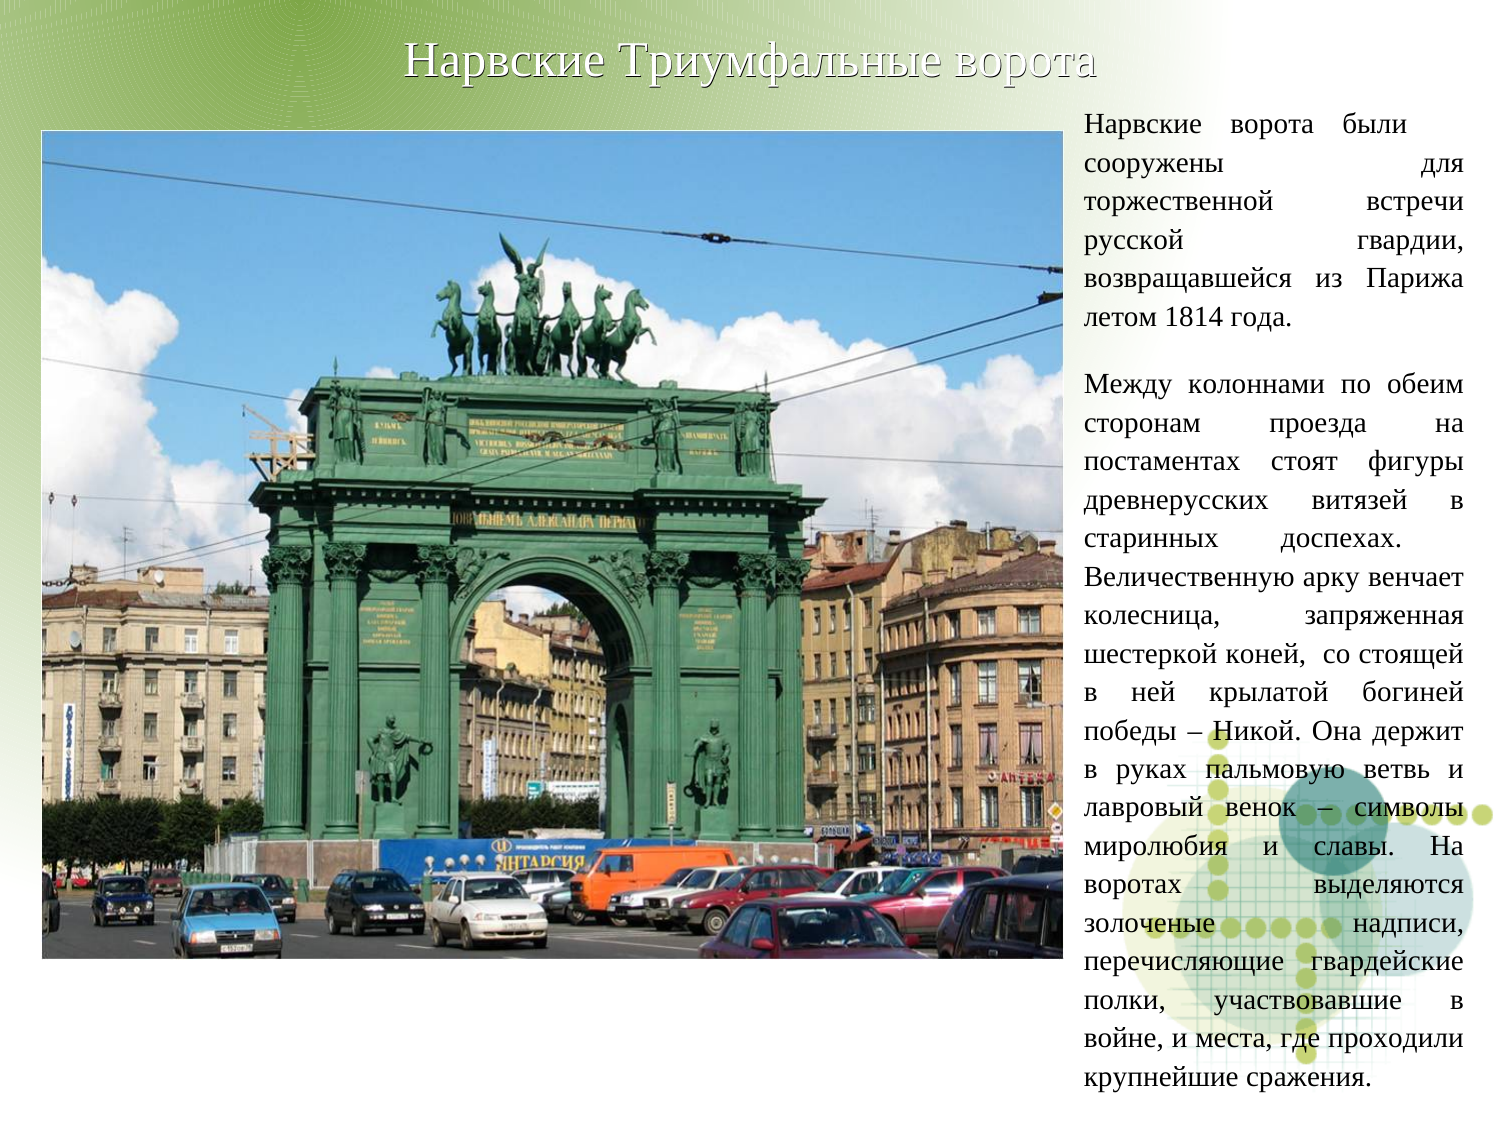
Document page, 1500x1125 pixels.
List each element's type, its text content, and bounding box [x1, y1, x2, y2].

picture [41, 130, 1064, 960]
title Нарвские Триумфальные ворота [17, 19, 1483, 90]
list Нарвские ворота были сооружены для торжественной встречи русской гвардии, возвращавшейся из Парижа летом 1814 года. Между колоннами по обеим сторонам проезда на постаментах стоят фигуры древнерусских витязей в старинных доспехах. Величественную арку венчает колесница, запряженная шестеркой коней, со стоящей в ней крылатой богиней победы – Никой. Она держит в руках пальмовую ветвь и лавровый венок – символы миролюбия и славы. На воротах выделяются золоченые надписи, перечисляющие гвардейские полки, участвовавшие в войне, и места, где проходили крупнейшие сражения. [1068, 93, 1480, 1079]
picture [1110, 718, 1500, 1098]
